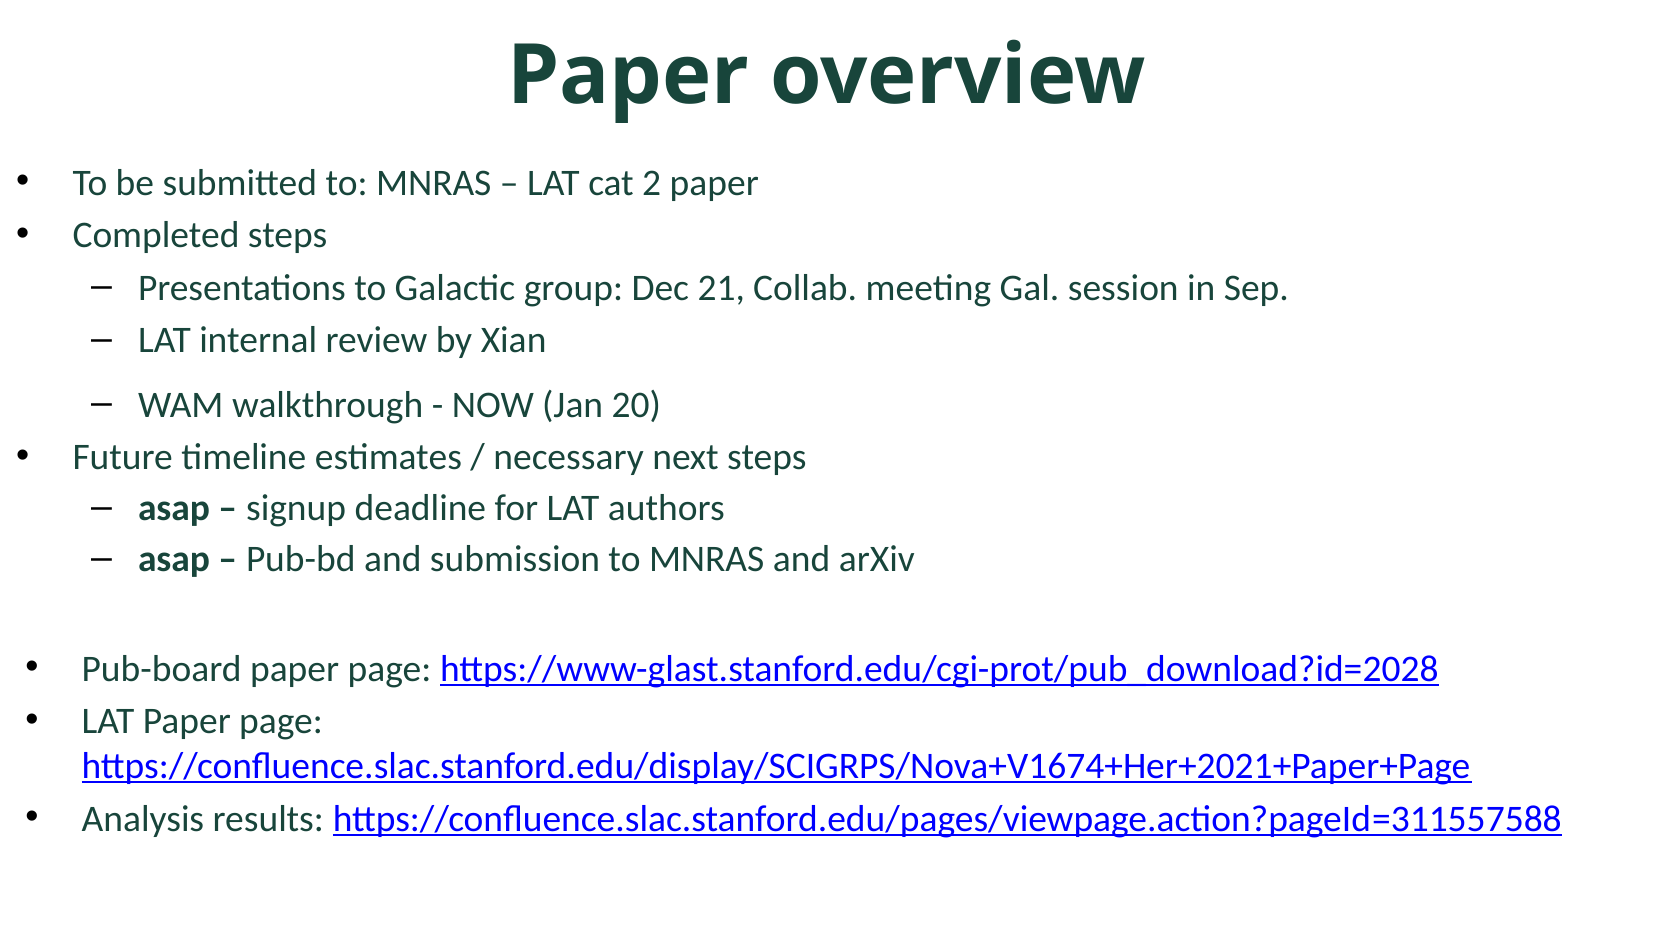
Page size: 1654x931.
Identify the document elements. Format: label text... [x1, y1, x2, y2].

text_box Pub-board paper page: https://www-glast.stanford.edu/cgi-prot/pub_download?id=2028 LAT Paper page: https://confluence.slac.stanford.edu/display/SCIGRPS/Nova+V1674+Her+2021+Paper+Page Analysis results: https://confluence.slac.stanford.edu/pages/viewpage.action?pageId=311557588 [10, 636, 1643, 897]
title Paper overview [0, 25, 1654, 116]
list To be submitted to: MNRAS – LAT cat 2 paper Completed steps Presentations to Galactic group: Dec 21, Collab. meeting Gal. session in Sep. LAT internal review by Xian WAM walkthrough - NOW (Jan 20) Future timeline estimates / necessary next steps asap – signup deadline for LAT authors asap – Pub-bd and submission to MNRAS and arXiv [1, 150, 1634, 440]
